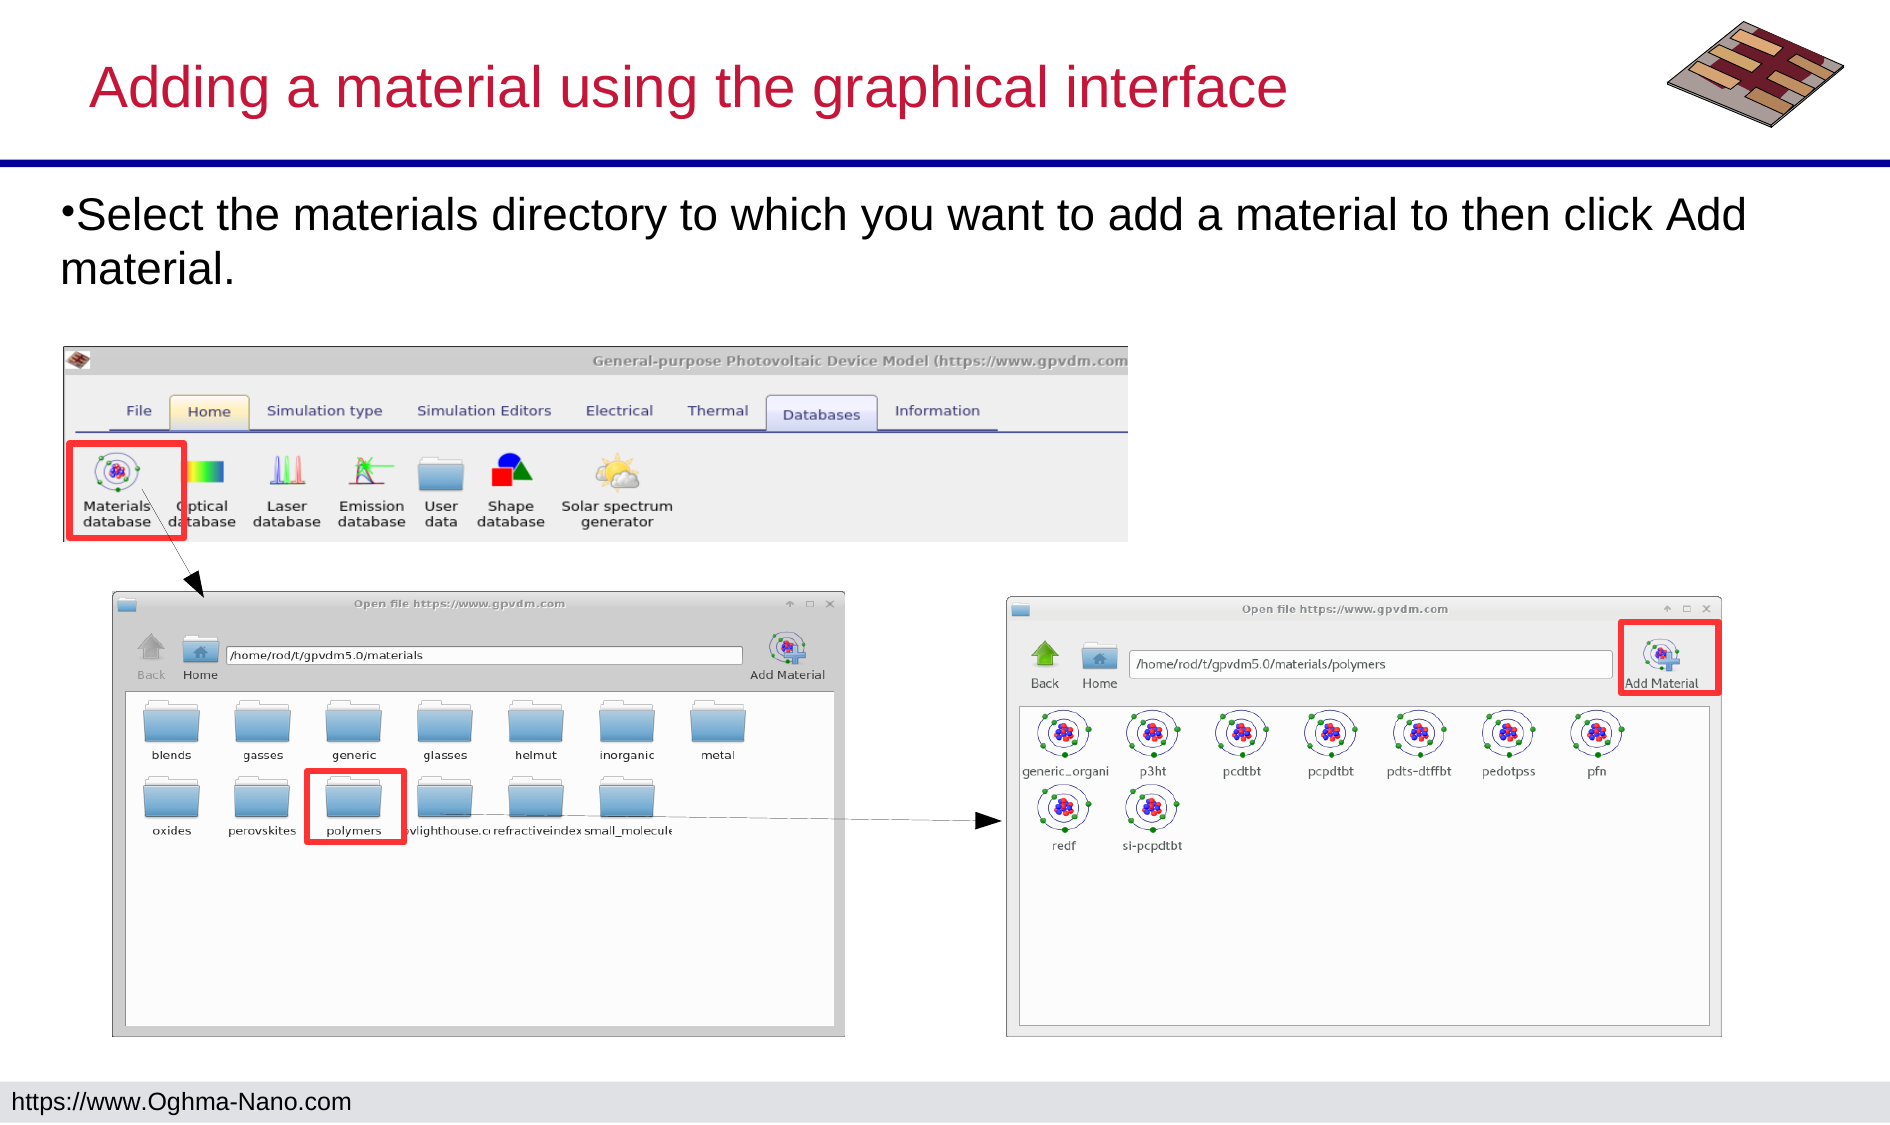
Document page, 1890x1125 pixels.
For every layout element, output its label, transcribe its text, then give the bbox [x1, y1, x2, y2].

title Adding a material using the graphical interface [74, 34, 1634, 140]
picture [112, 591, 845, 1037]
picture [73, 447, 181, 535]
picture [1006, 596, 1722, 1037]
picture [63, 346, 1128, 542]
text_box Select the materials directory to which you want to add a material to then click Add material. [45, 176, 1820, 304]
picture [1624, 625, 1715, 690]
